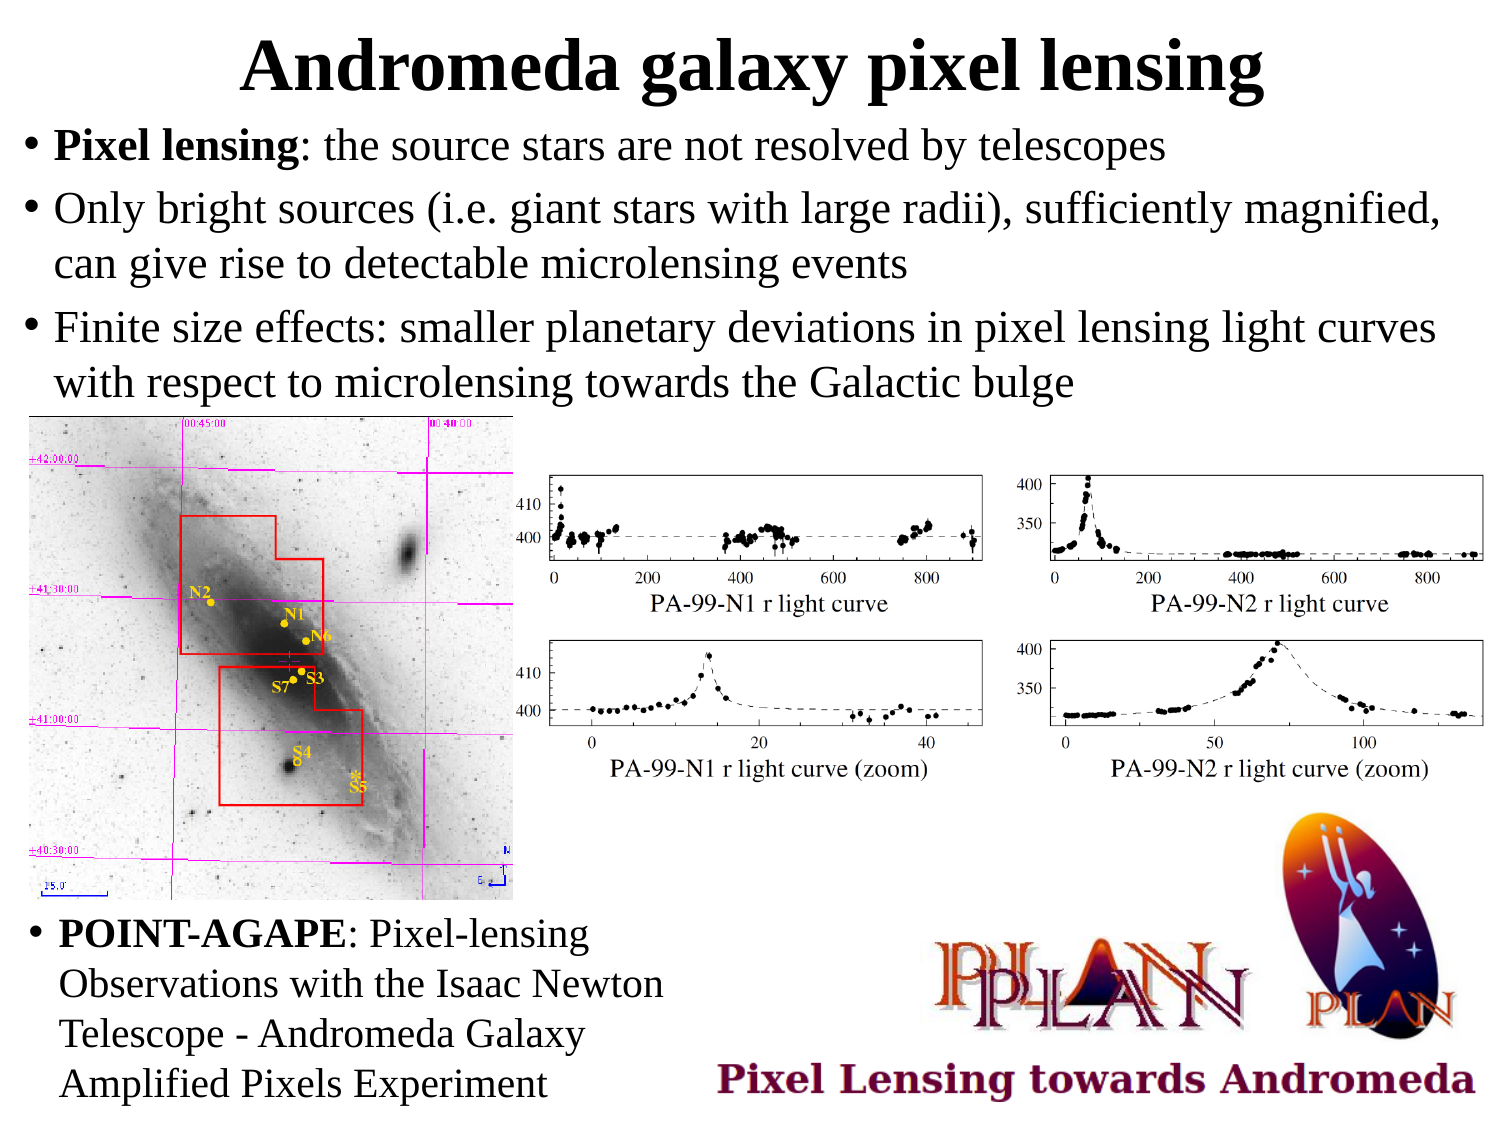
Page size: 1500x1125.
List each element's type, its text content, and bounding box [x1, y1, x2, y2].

text_box POINT-AGAPE: Pixel-lensing Observations with the Isaac Newton Telescope - Andromeda Galaxy Amplified Pixels Experiment [13, 898, 720, 1114]
picture [514, 472, 1488, 783]
picture [29, 416, 513, 900]
list Pixel lensing: the source stars are not resolved by telescopes Only bright sources (i.e. giant stars with large radii), sufficiently magnified, can give rise to detectable microlensing events Finite size effects: smaller planetary deviations in pixel lensing light curves with respect to microlensing towards the Galactic bulge [8, 107, 1459, 395]
title Andromeda galaxy pixel lensing [50, 8, 1456, 107]
picture [720, 806, 1488, 1102]
